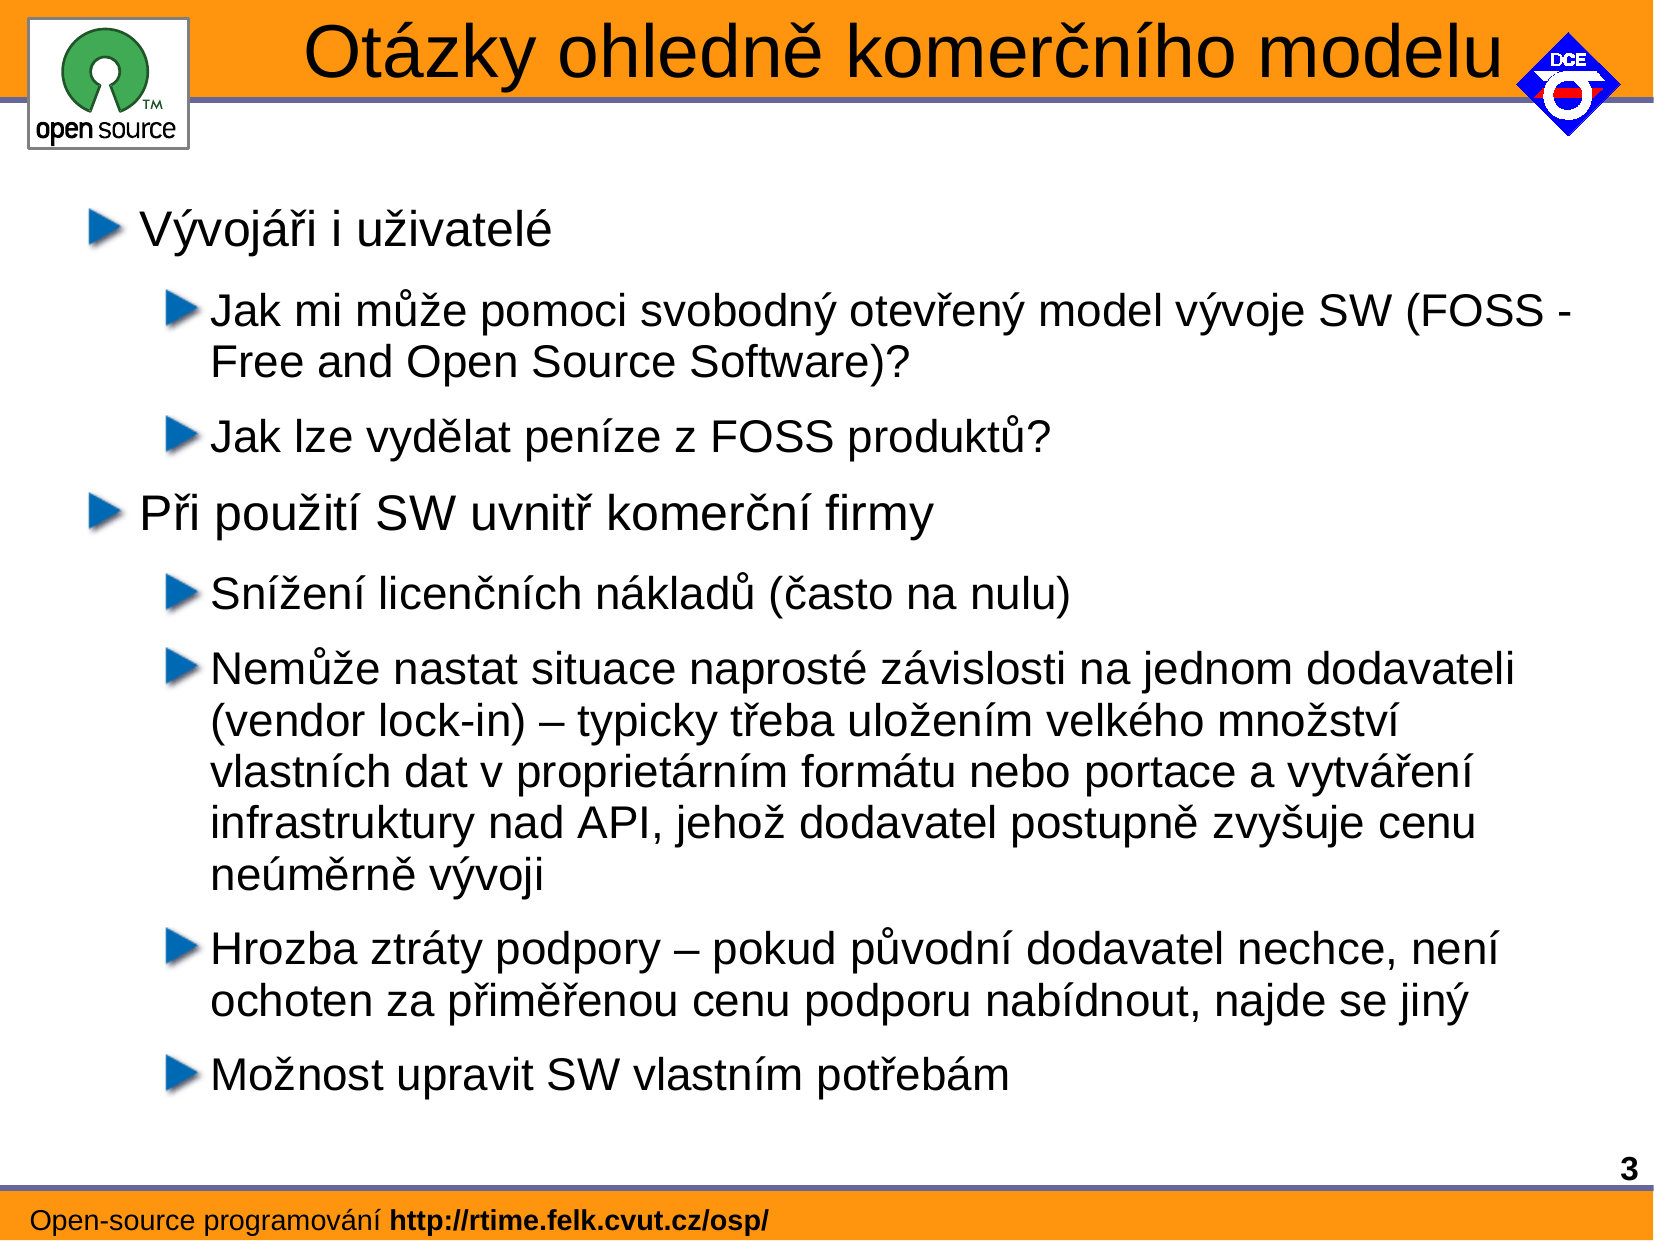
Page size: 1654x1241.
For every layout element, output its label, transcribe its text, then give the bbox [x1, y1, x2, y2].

list Vývojáři i uživatelé Jak mi může pomoci svobodný otevřený model vývoje SW (FOSS - Free and Open Source Software)? Jak lze vydělat peníze z FOSS produktů? Při použití SW uvnitř komerční firmy Snížení licenčních nákladů (často na nulu) Nemůže nastat situace naprosté závislosti na jednom dodavateli (vendor lock-in) – typicky třeba uložením velkého množství vlastních dat v proprietárním formátu nebo portace a vytváření infrastruktury nad API, jehož dodavatel postupně zvyšuje cenu neúměrně vývoji Hrozba ztráty podpory – pokud původní dodavatel nechce, není ochoten za přiměřenou cenu podporu nabídnout, najde se jiný Možnost upravit SW vlastním potřebám [68, 201, 1592, 1182]
title Otázky ohledně komerčního modelu [178, 4, 1631, 98]
